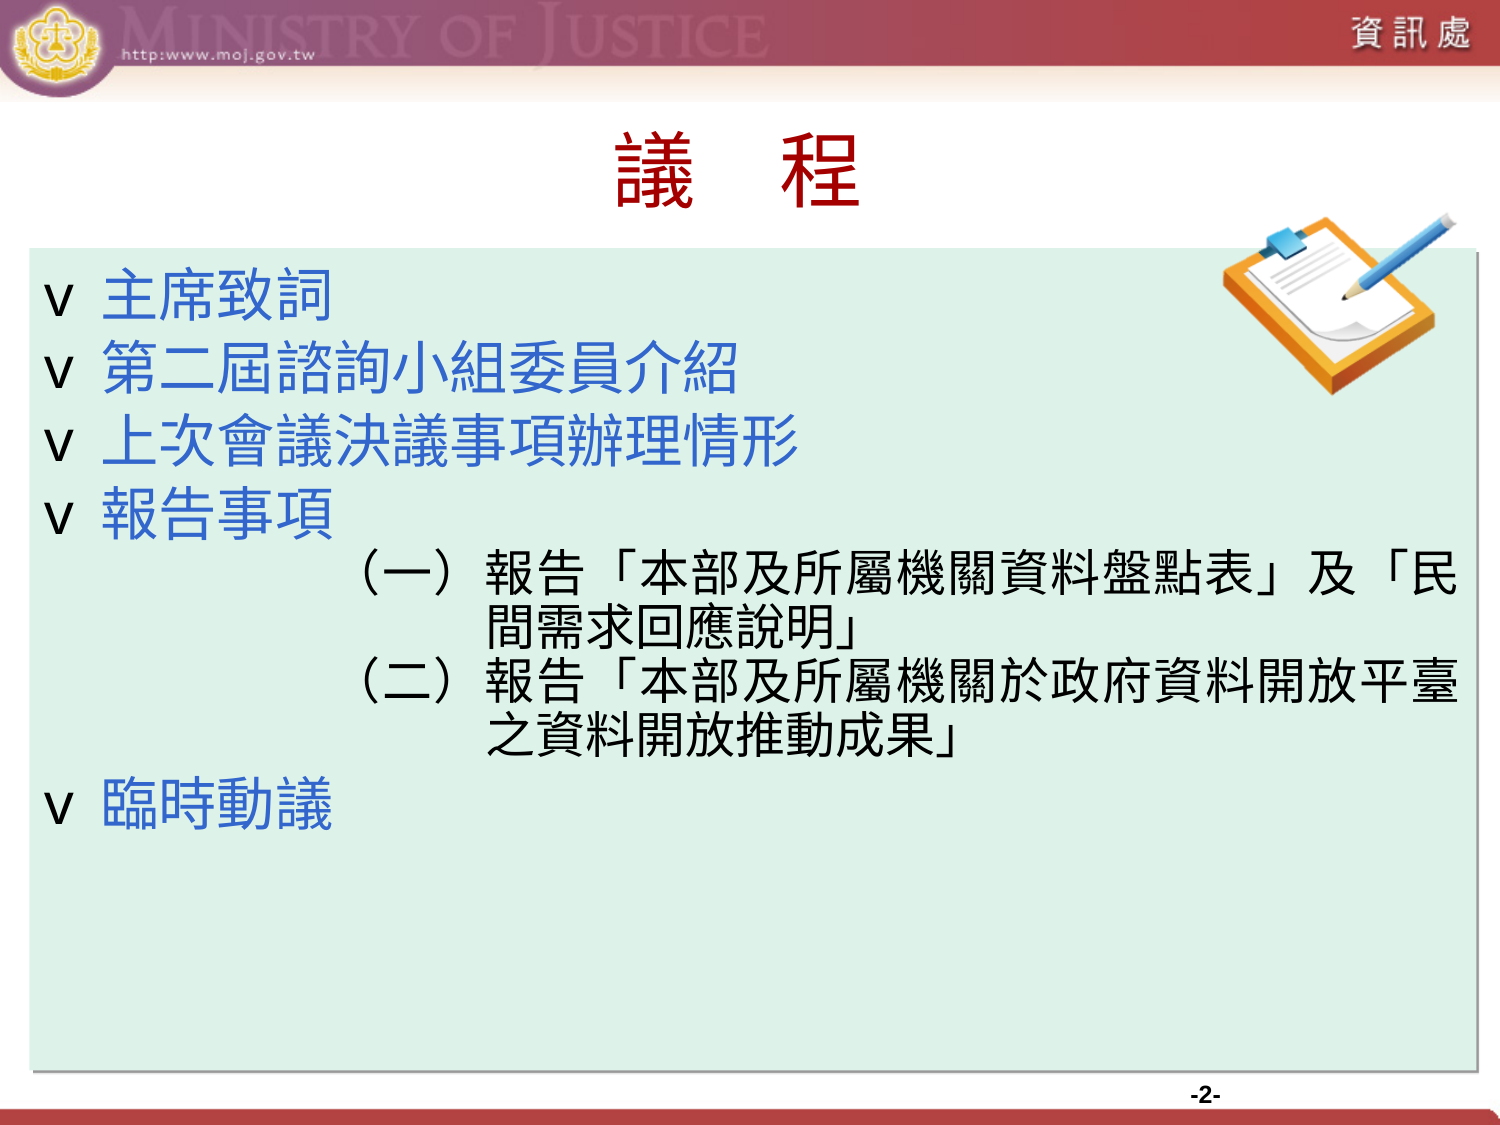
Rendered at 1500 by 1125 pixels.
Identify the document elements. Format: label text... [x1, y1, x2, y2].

picture [1210, 184, 1477, 402]
text_box -2- [1175, 1070, 1488, 1109]
title 議 程 [100, 93, 1376, 244]
list 主席致詞 第二屆諮詢小組委員介紹 上次會議決議事項辦理情形 報告事項 （一）報告「本部及所屬機關資料盤點表」及「民間需求回應說明」 （二）報告「本部及所屬機關於政府資料開放平臺之資料開放推動成果」 臨時動議 [29, 248, 1477, 1071]
